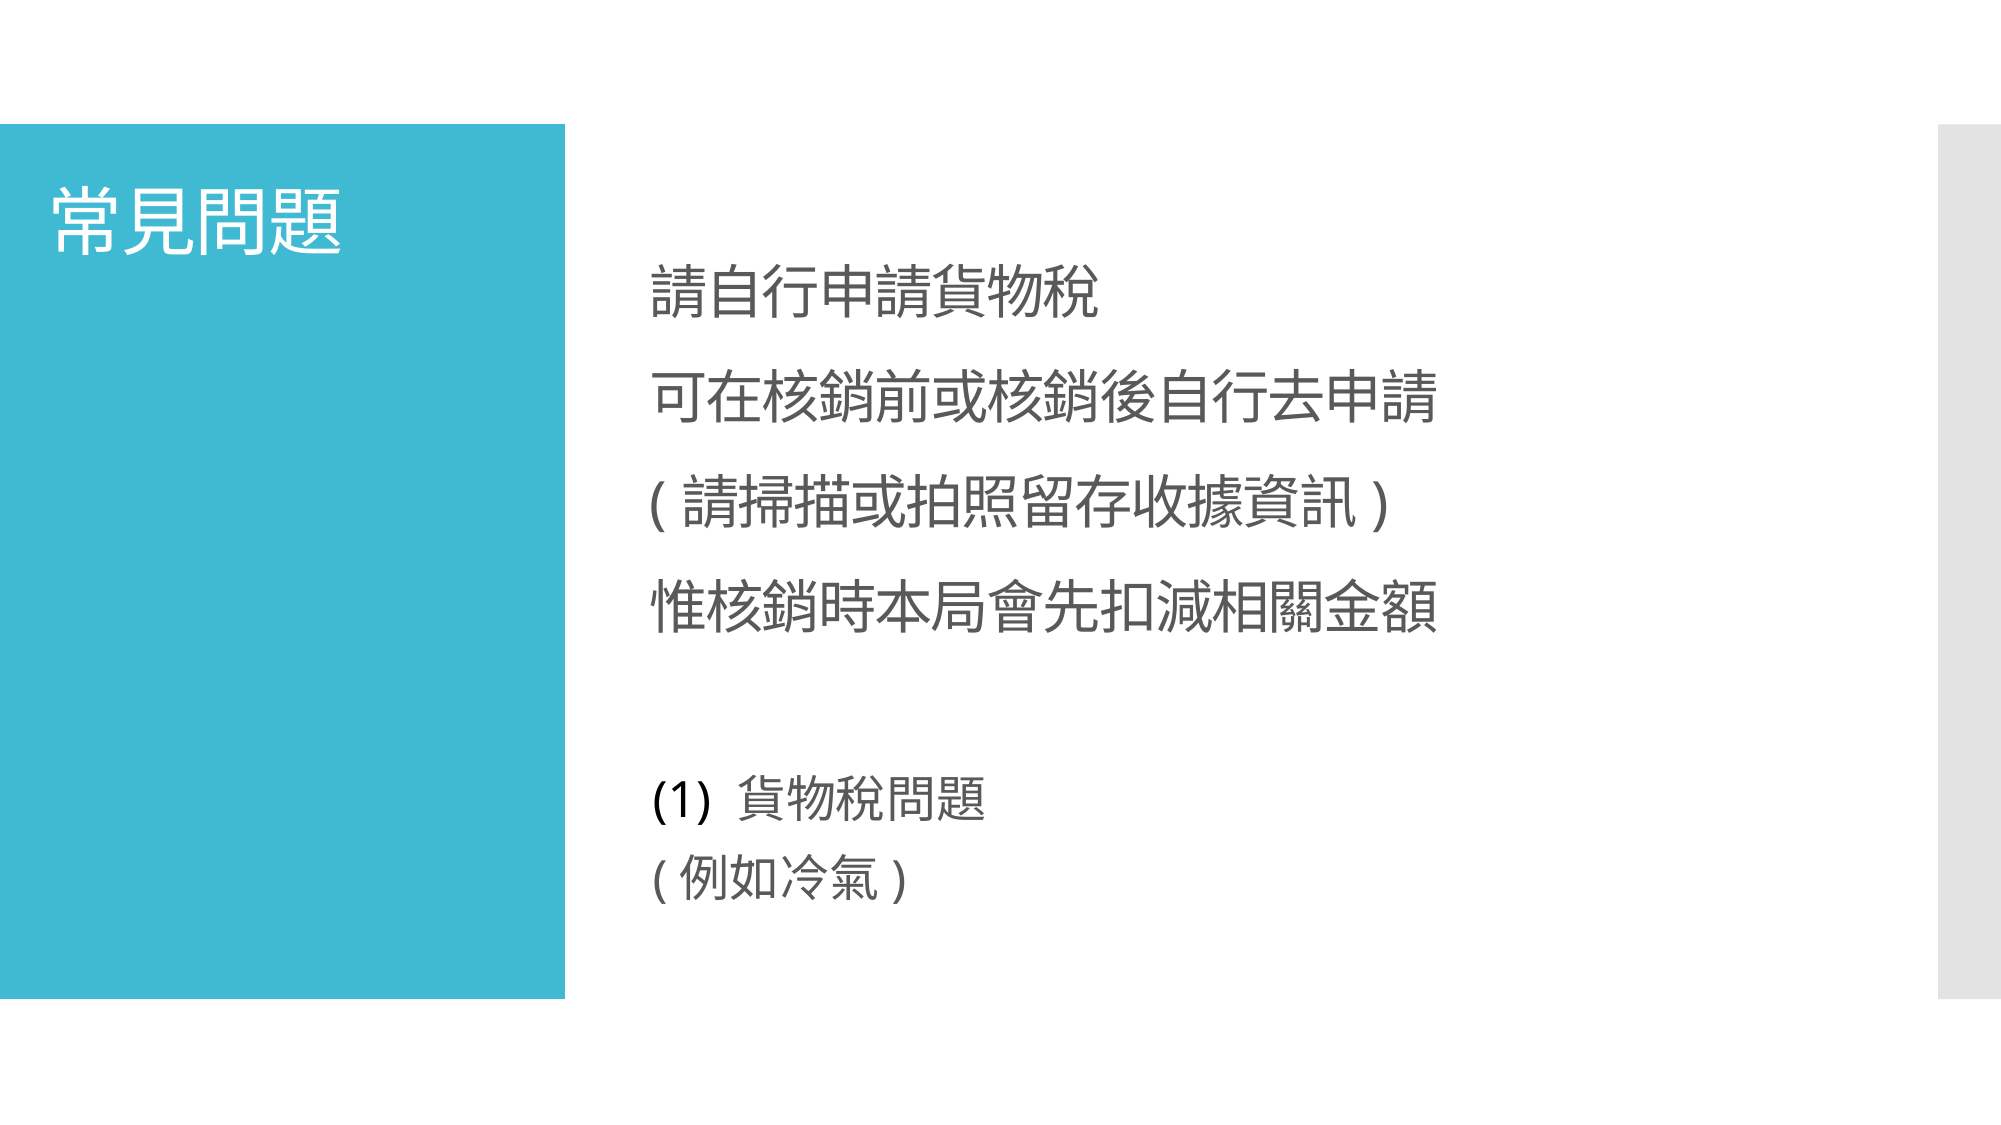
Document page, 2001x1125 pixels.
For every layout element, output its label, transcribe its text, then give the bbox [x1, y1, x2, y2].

title 請自行申請貨物稅 可在核銷前或核銷後自行去申請 (請掃描或拍照留存收據資訊) 惟核銷時本局會先扣減相關金額 [634, 213, 1835, 747]
text_box 常見問題 [32, 167, 533, 272]
list (1) 貨物稅問題 (例如冷氣) [637, 766, 1838, 917]
